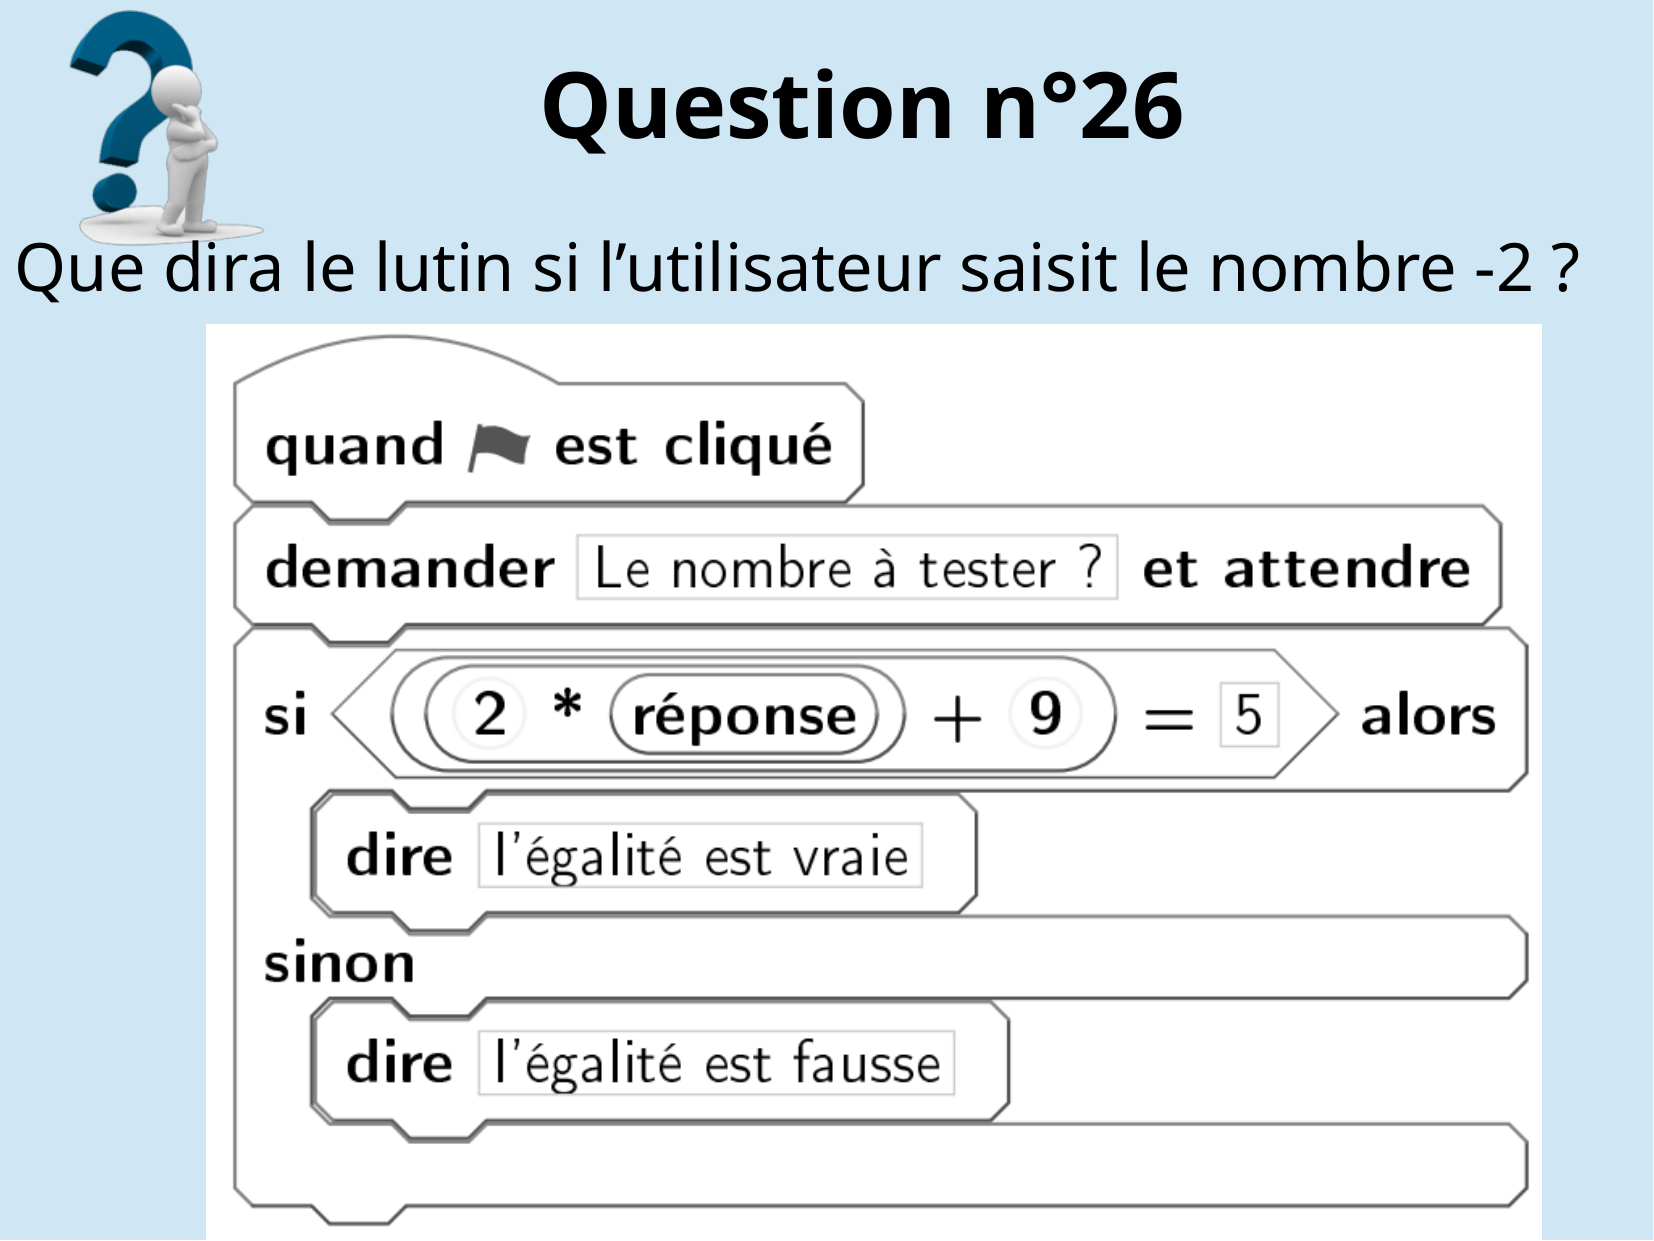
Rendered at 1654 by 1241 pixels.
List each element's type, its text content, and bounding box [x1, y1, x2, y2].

title Question n°26 [266, 0, 1607, 208]
picture [59, 0, 266, 212]
picture [206, 324, 1542, 1241]
text_box Que dira le lutin si l’utilisateur saisit le nombre -2 ? [0, 212, 1654, 325]
